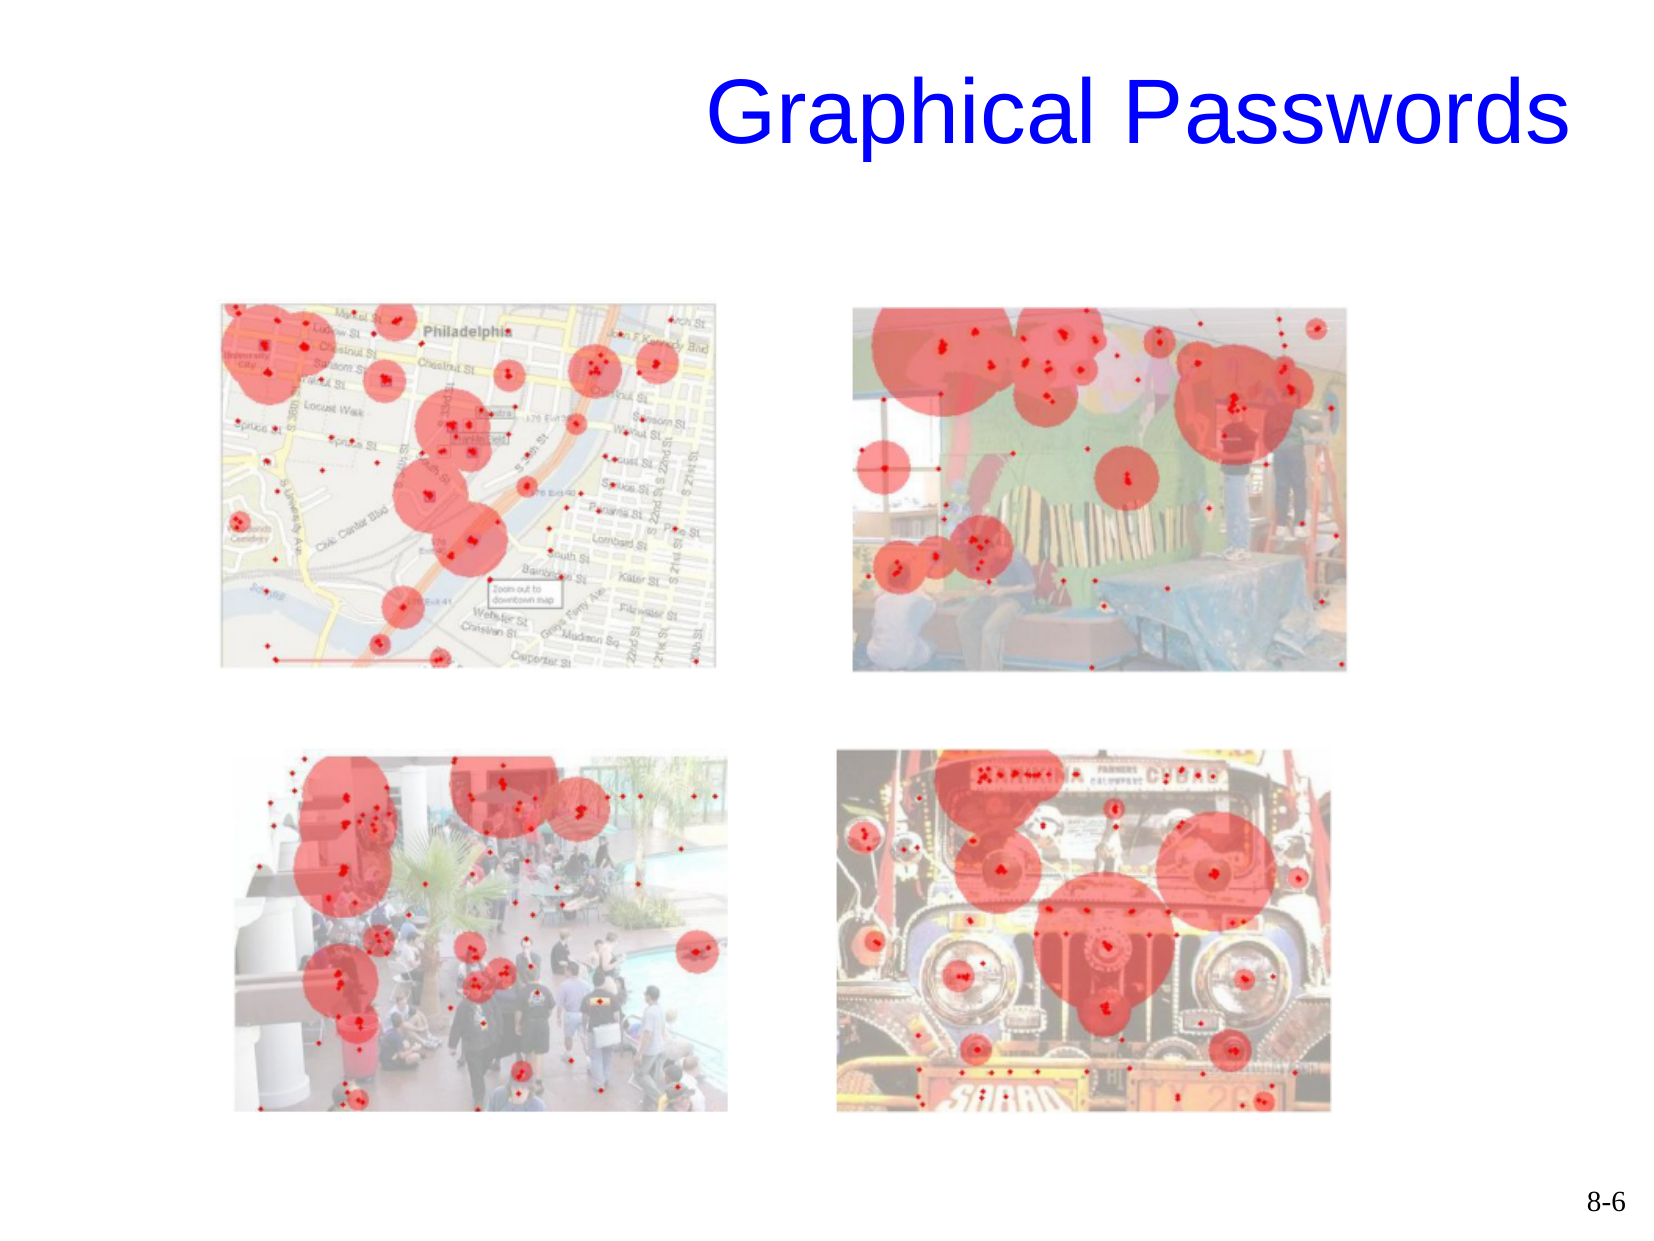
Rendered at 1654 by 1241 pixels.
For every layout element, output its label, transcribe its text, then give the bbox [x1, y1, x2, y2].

picture [206, 288, 732, 680]
picture [222, 738, 739, 1123]
picture [842, 295, 1359, 685]
picture [826, 738, 1343, 1125]
title Graphical Passwords [84, 11, 1573, 219]
